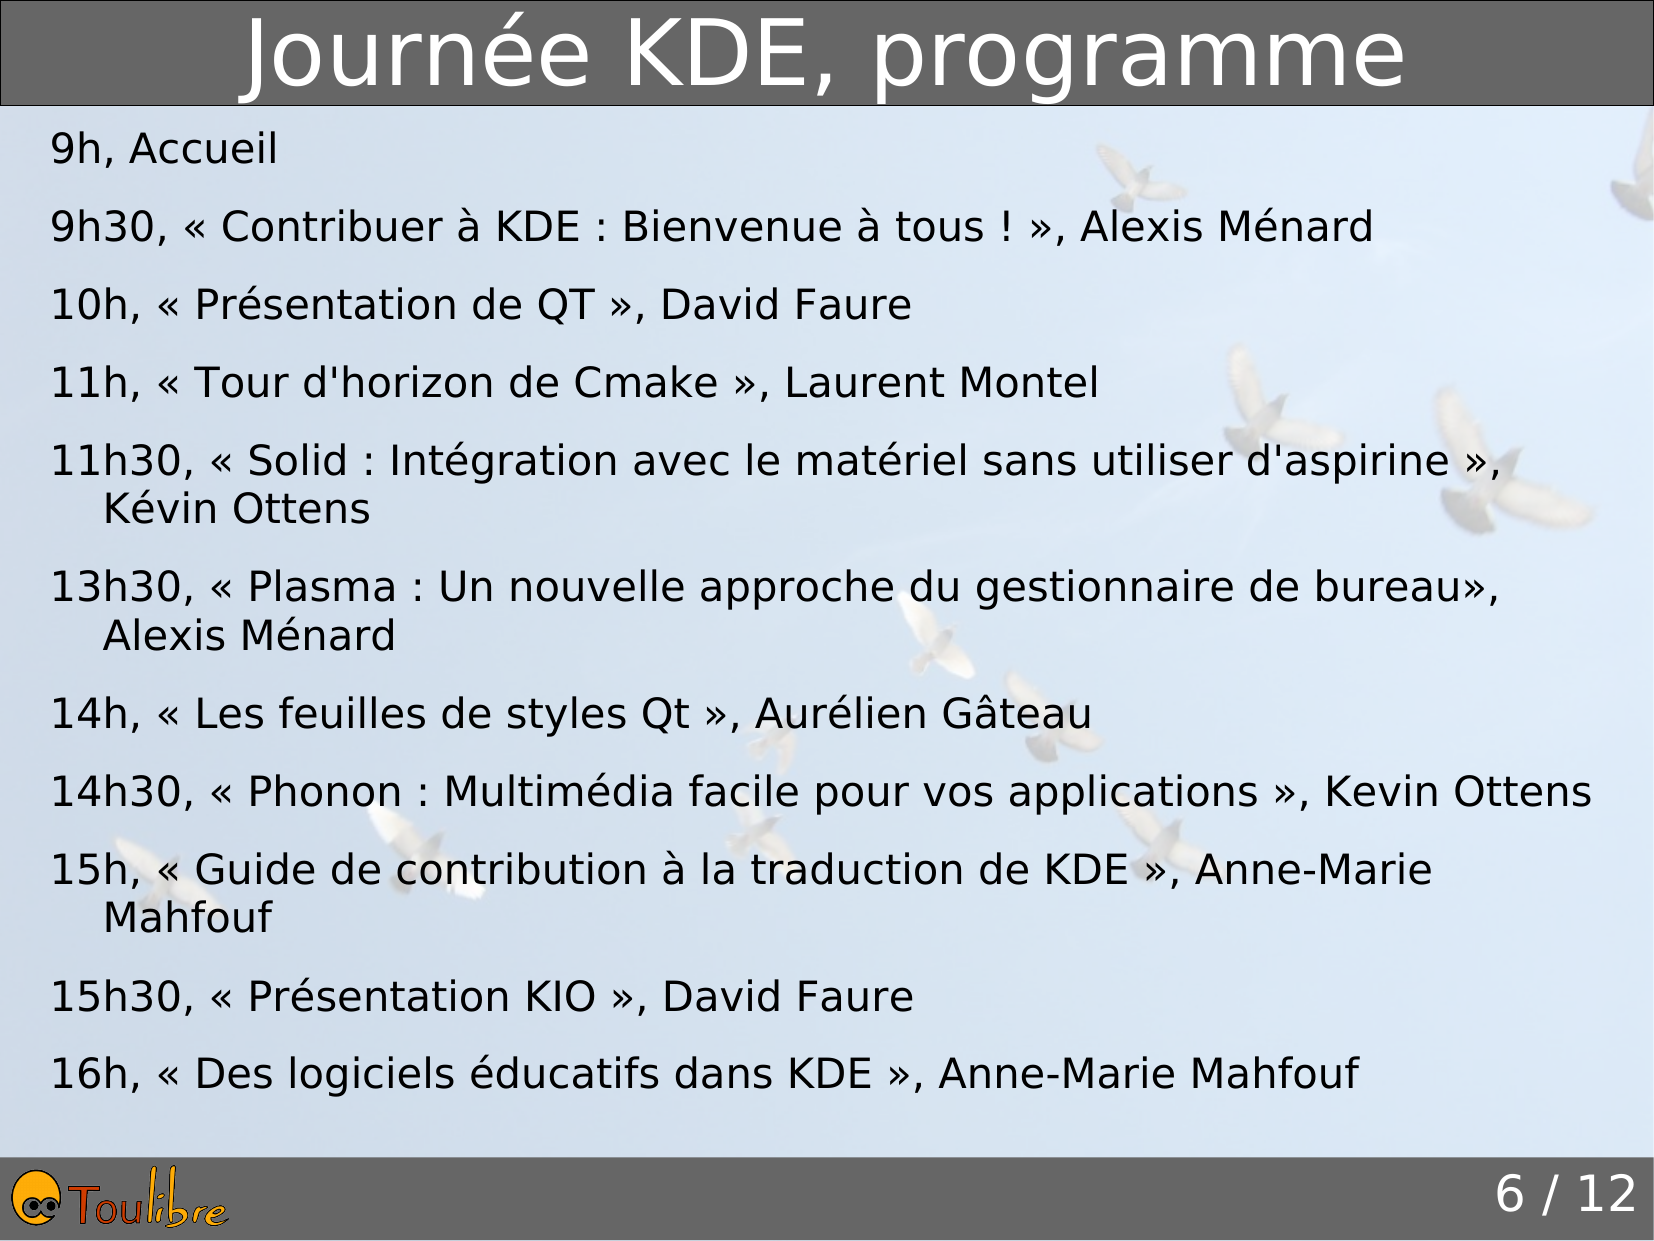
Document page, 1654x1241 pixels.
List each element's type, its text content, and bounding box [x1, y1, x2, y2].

list 9h, Accueil 9h30, « Contribuer à KDE : Bienvenue à tous ! », Alexis Ménard 10h, « Présentation de QT », David Faure 11h, « Tour d'horizon de Cmake », Laurent Montel 11h30, « Solid : Intégration avec le matériel sans utiliser d'aspirine », Kévin Ottens 13h30, « Plasma : Un nouvelle approche du gestionnaire de bureau», Alexis Ménard 14h, « Les feuilles de styles Qt », Aurélien Gâteau 14h30, « Phonon : Multimédia facile pour vos applications », Kevin Ottens 15h, « Guide de contribution à la traduction de KDE », Anne-Marie Mahfouf 15h30, « Présentation KIO », David Faure 16h, « Des logiciels éducatifs dans KDE », Anne-Marie Mahfouf [31, 124, 1601, 1148]
title Journée KDE, programme [0, 0, 1654, 108]
picture [11, 1165, 229, 1228]
